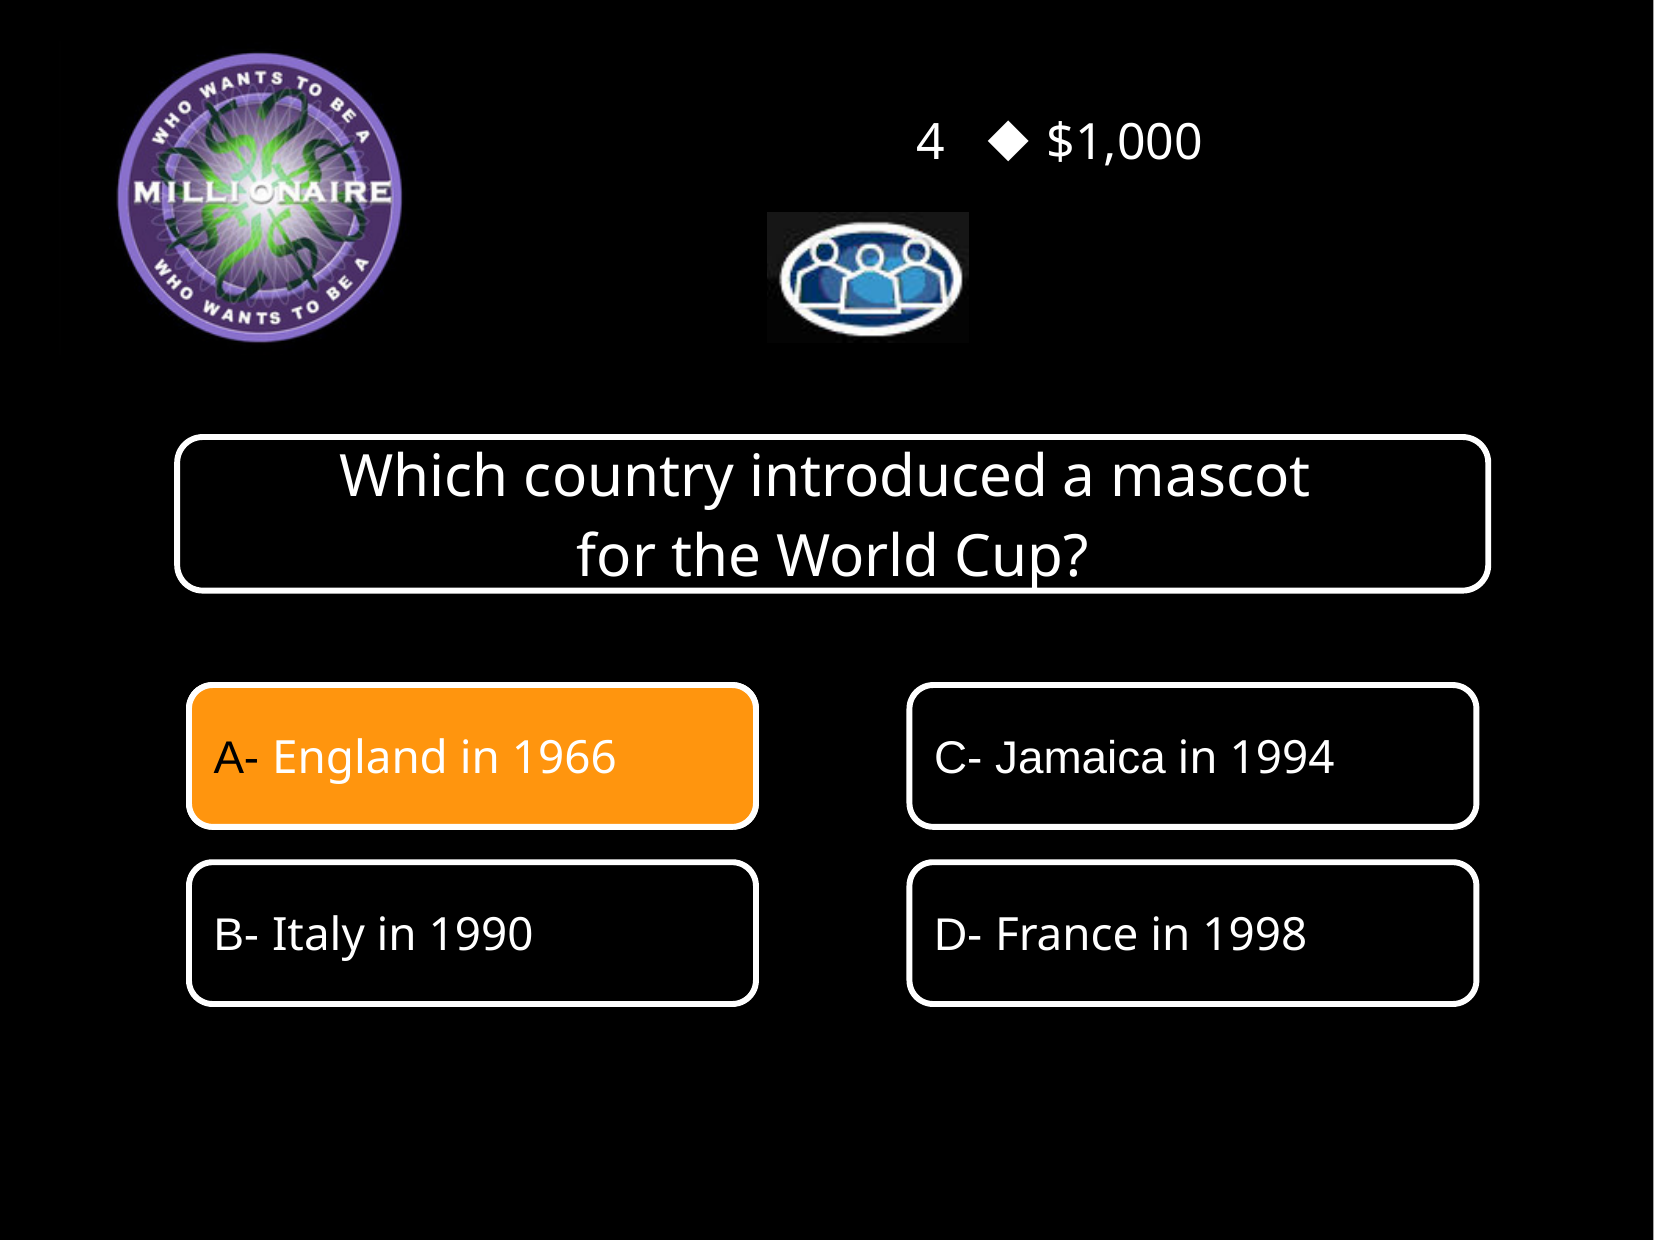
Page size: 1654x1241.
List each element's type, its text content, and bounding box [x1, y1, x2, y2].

text_box B- Italy in 1990 [188, 862, 756, 1004]
picture [59, 41, 477, 355]
text_box Which country introduced a mascot for the World Cup? [177, 437, 1489, 591]
text_box C- Jamaica in 1994 [909, 685, 1477, 827]
text_box A- England in 1966 [188, 685, 756, 827]
text_box 4  $1,000 [774, 106, 1458, 213]
text_box D- France in 1998 [909, 862, 1477, 1004]
picture [767, 212, 969, 343]
